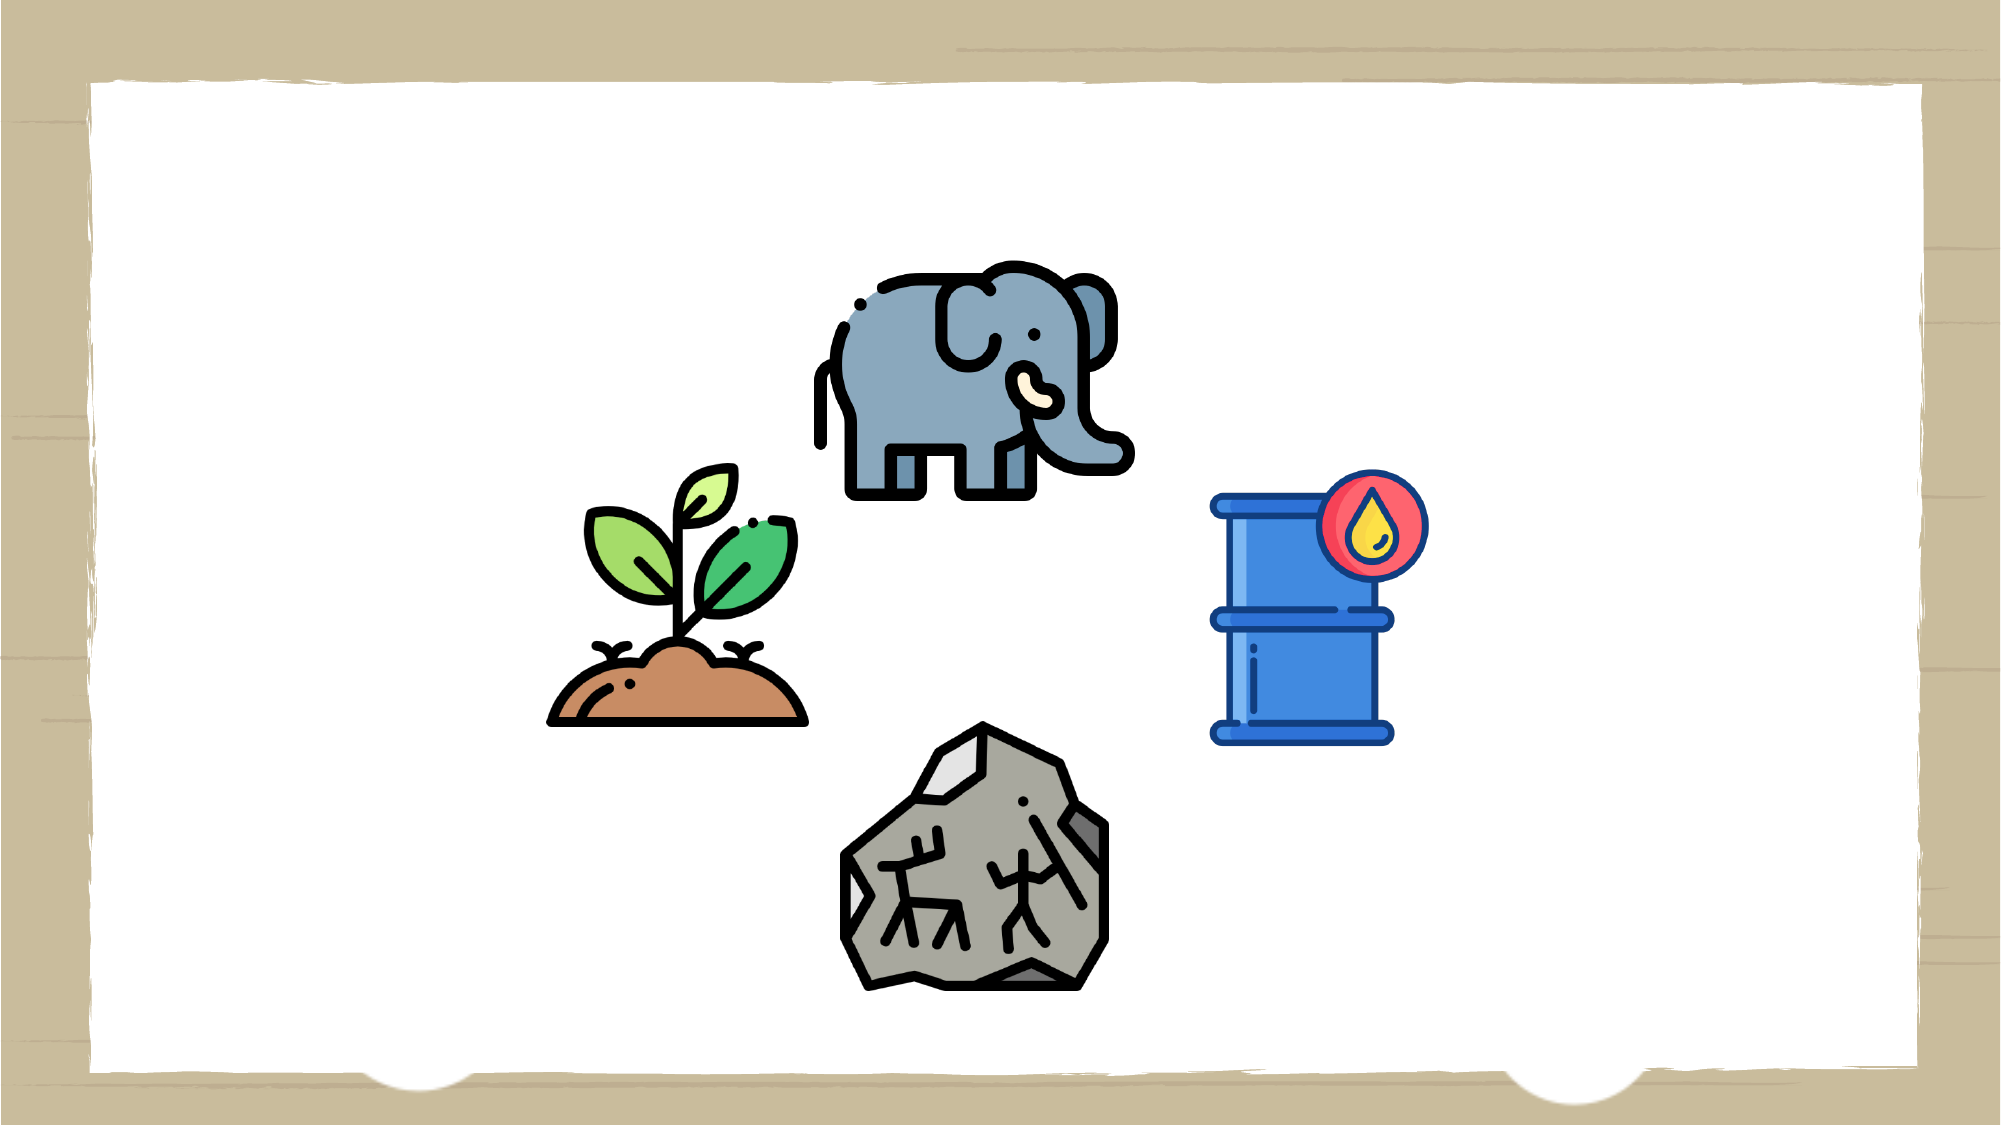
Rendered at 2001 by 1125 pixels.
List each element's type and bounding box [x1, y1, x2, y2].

picture [328, 0, 1664, 1125]
